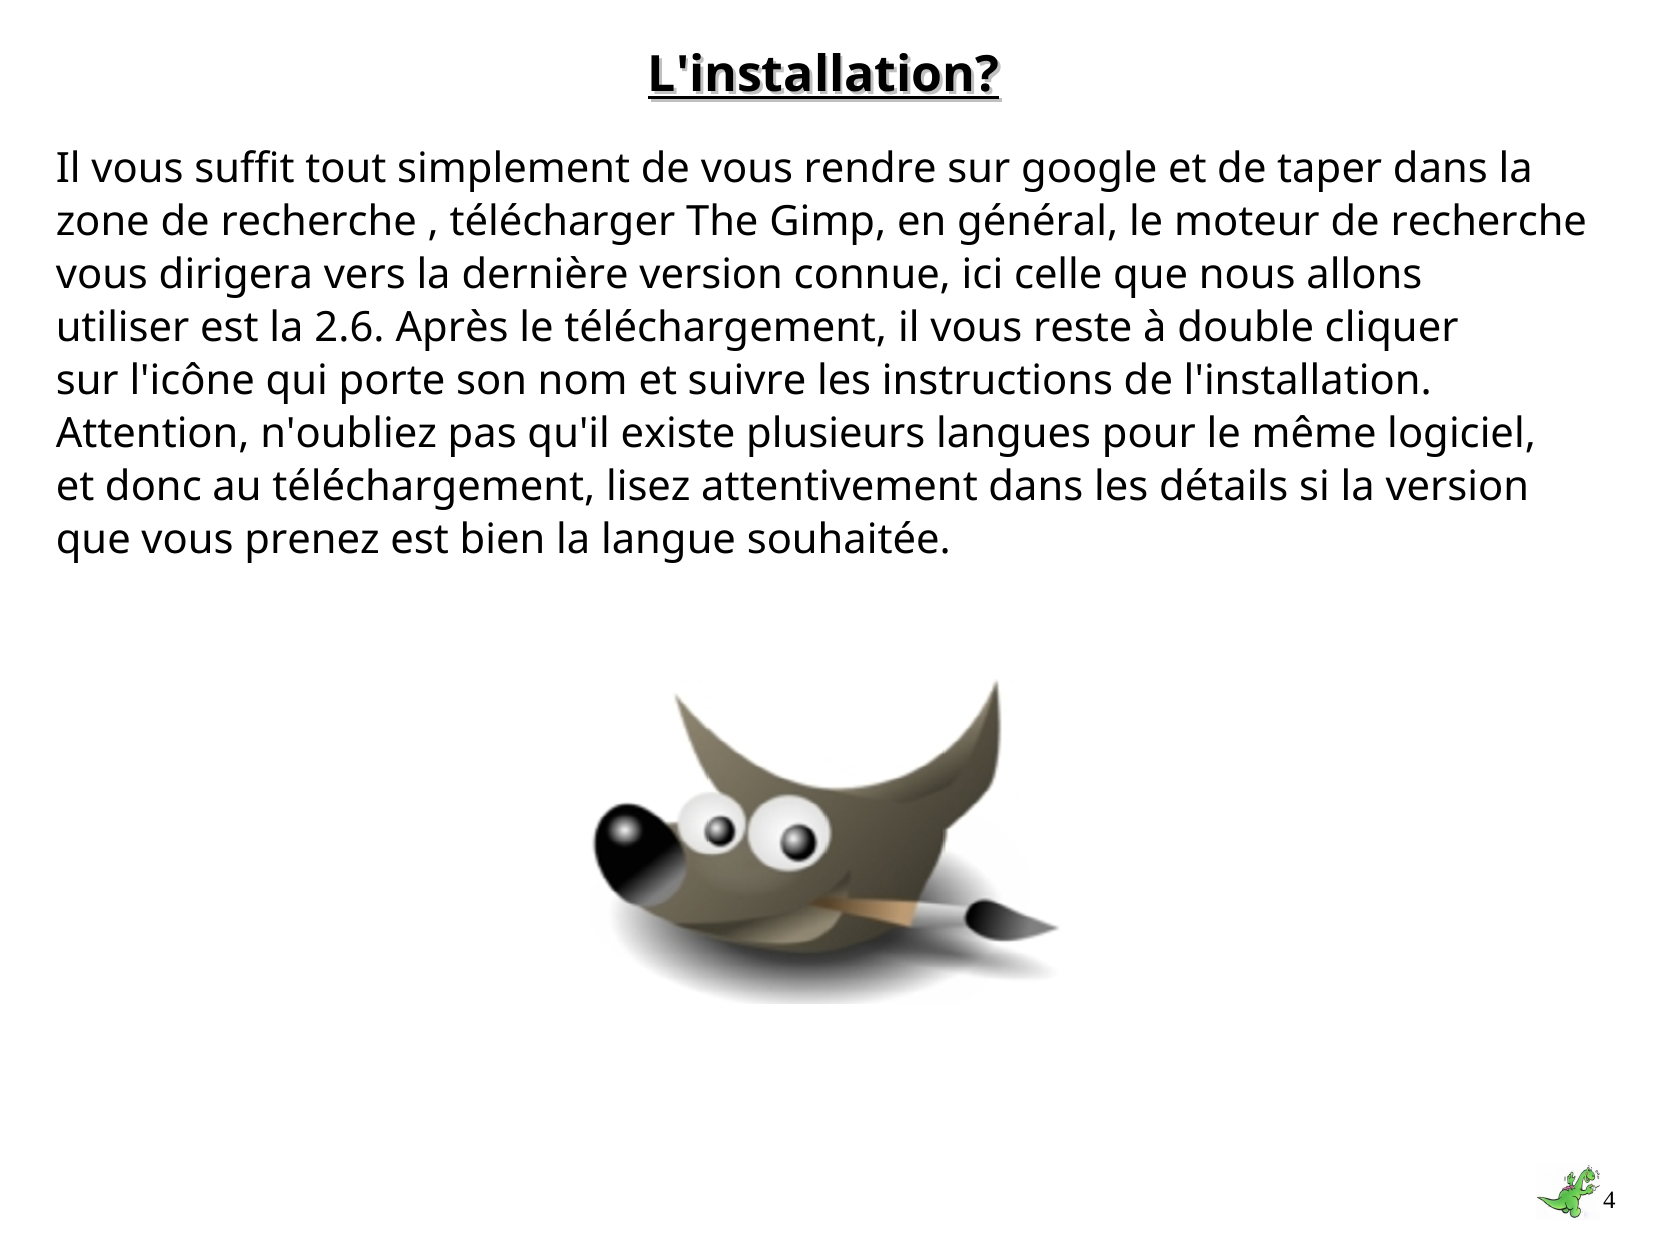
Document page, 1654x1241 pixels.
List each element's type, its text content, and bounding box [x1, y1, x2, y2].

text_box 4 [1603, 1186, 1632, 1214]
picture [590, 679, 1063, 1004]
text_box L'installation? Il vous suffit tout simplement de vous rendre sur google et de taper dans la zone de recherche , télécharger The Gimp, en général, le moteur de recherche vous dirigera vers la dernière version connue, ici celle que nous allons utiliser est la 2.6. Après le téléchargement, il vous reste à double cliquer sur l'icône qui porte son nom et suivre les instructions de l'installation. Attention, n'oubliez pas qu'il existe plusieurs langues pour le même logiciel, et donc au téléchargement, lisez attentivement dans les détails si la version que vous prenez est bien la langue souhaitée. [41, 59, 1607, 1241]
picture [1536, 1163, 1600, 1220]
